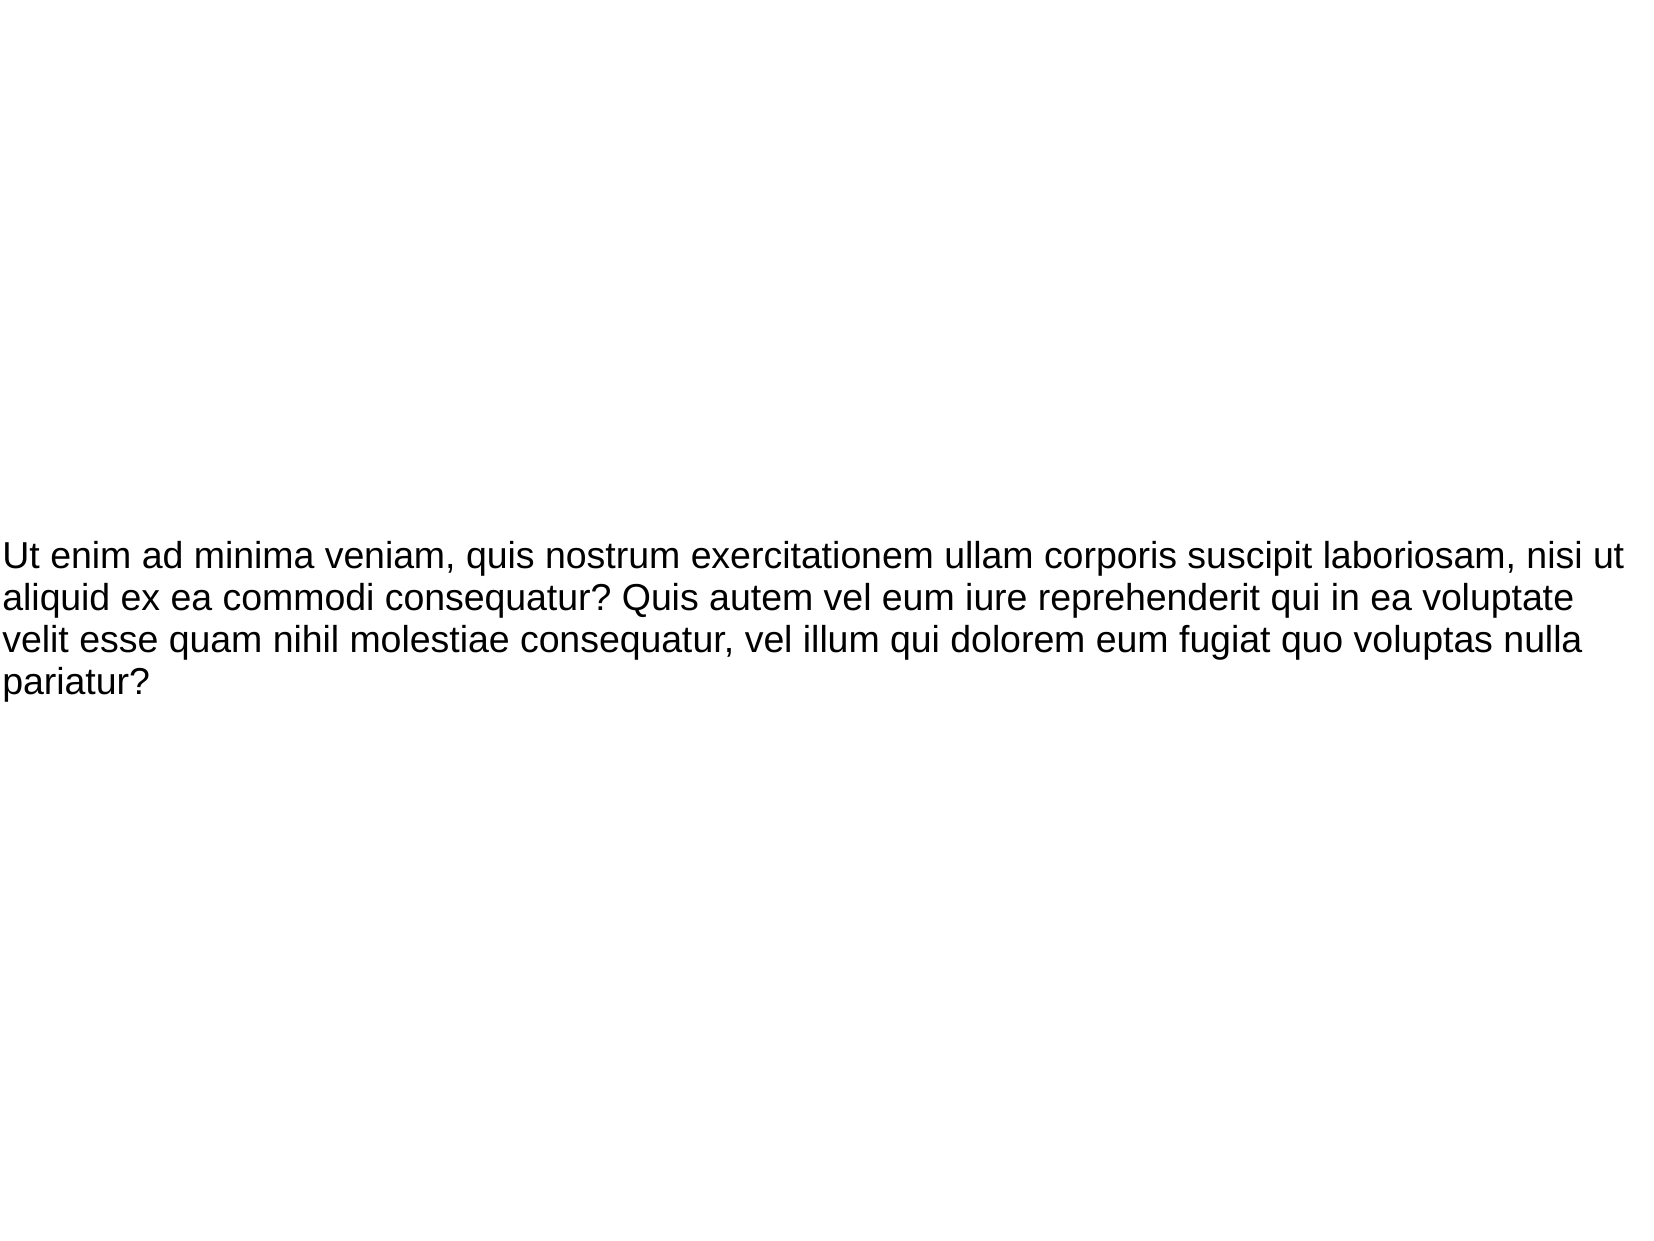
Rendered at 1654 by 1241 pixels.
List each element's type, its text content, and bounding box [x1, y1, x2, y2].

text_box Ut enim ad minima veniam, quis nostrum exercitationem ullam corporis suscipit laboriosam, nisi ut aliquid ex ea commodi consequatur? Quis autem vel eum iure reprehenderit qui in ea voluptate velit esse quam nihil molestiae consequatur, vel illum qui dolorem eum fugiat quo voluptas nulla pariatur? [0, 527, 1654, 711]
